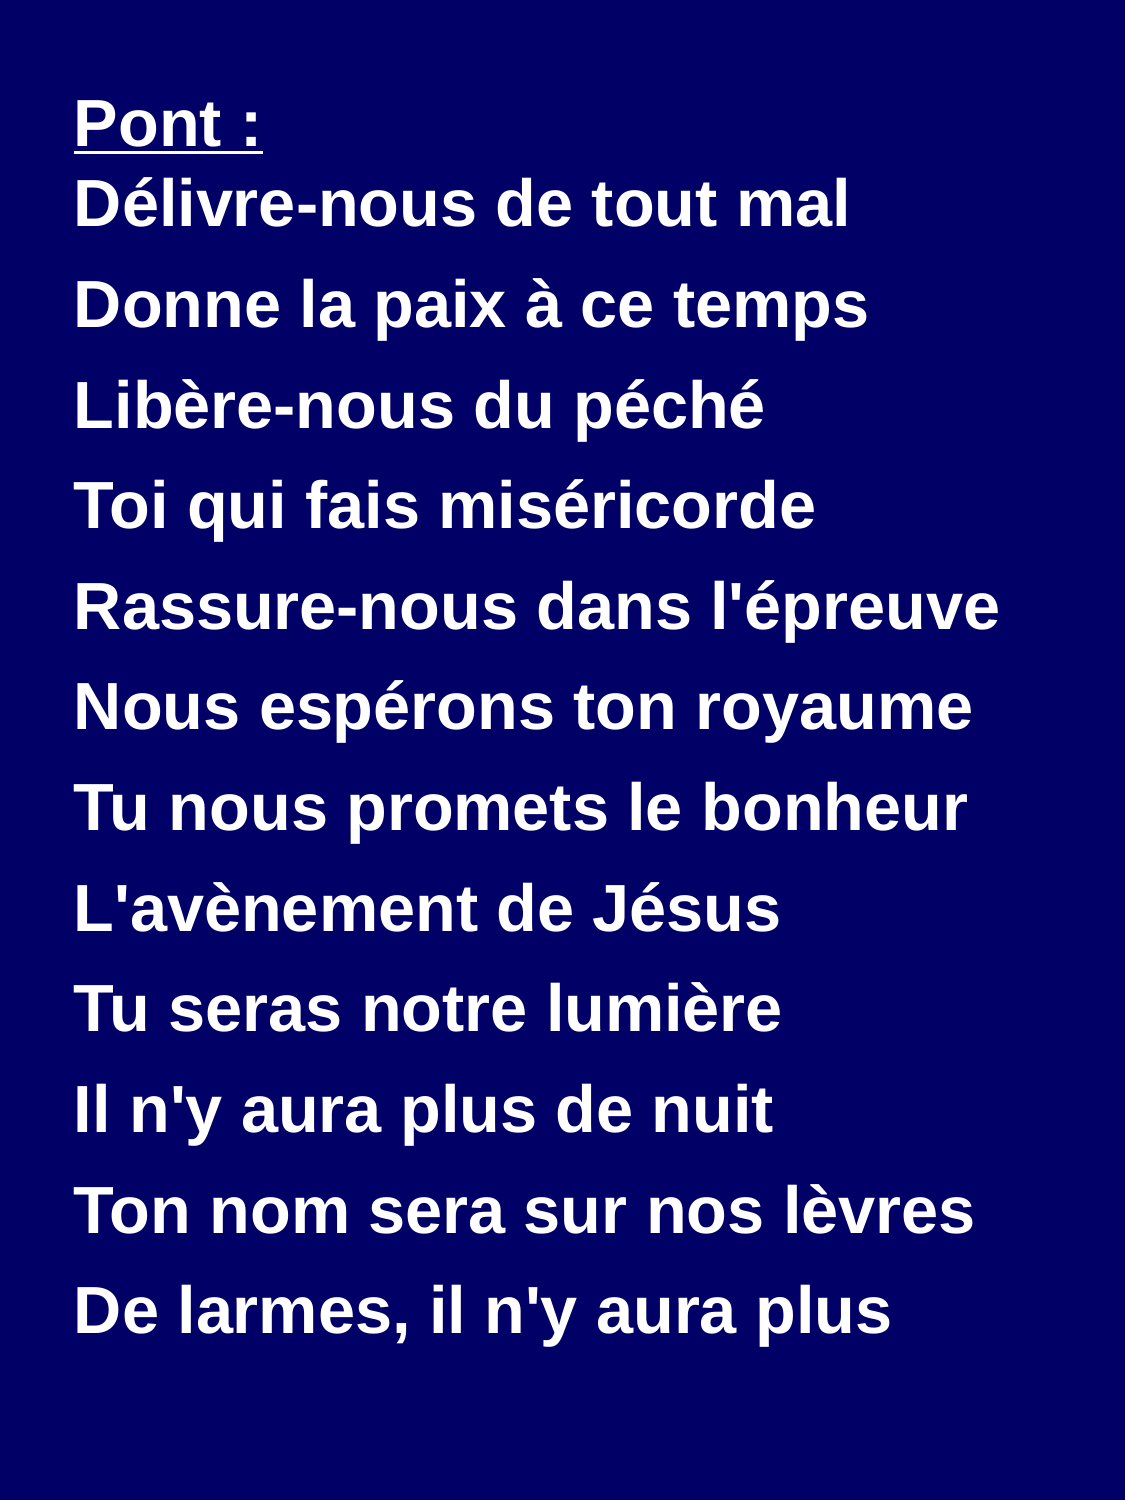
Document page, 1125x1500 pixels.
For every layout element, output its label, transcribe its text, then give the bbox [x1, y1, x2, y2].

text_box Pont : Délivre-nous de tout mal Donne la paix à ce temps Libère-nous du péché Toi qui fais miséricorde Rassure-nous dans l'épreuve Nous espérons ton royaume Tu nous promets le bonheur L'avènement de Jésus Tu seras notre lumière Il n'y aura plus de nuit Ton nom sera sur nos lèvres De larmes, il n'y aura plus [59, 72, 1110, 1386]
